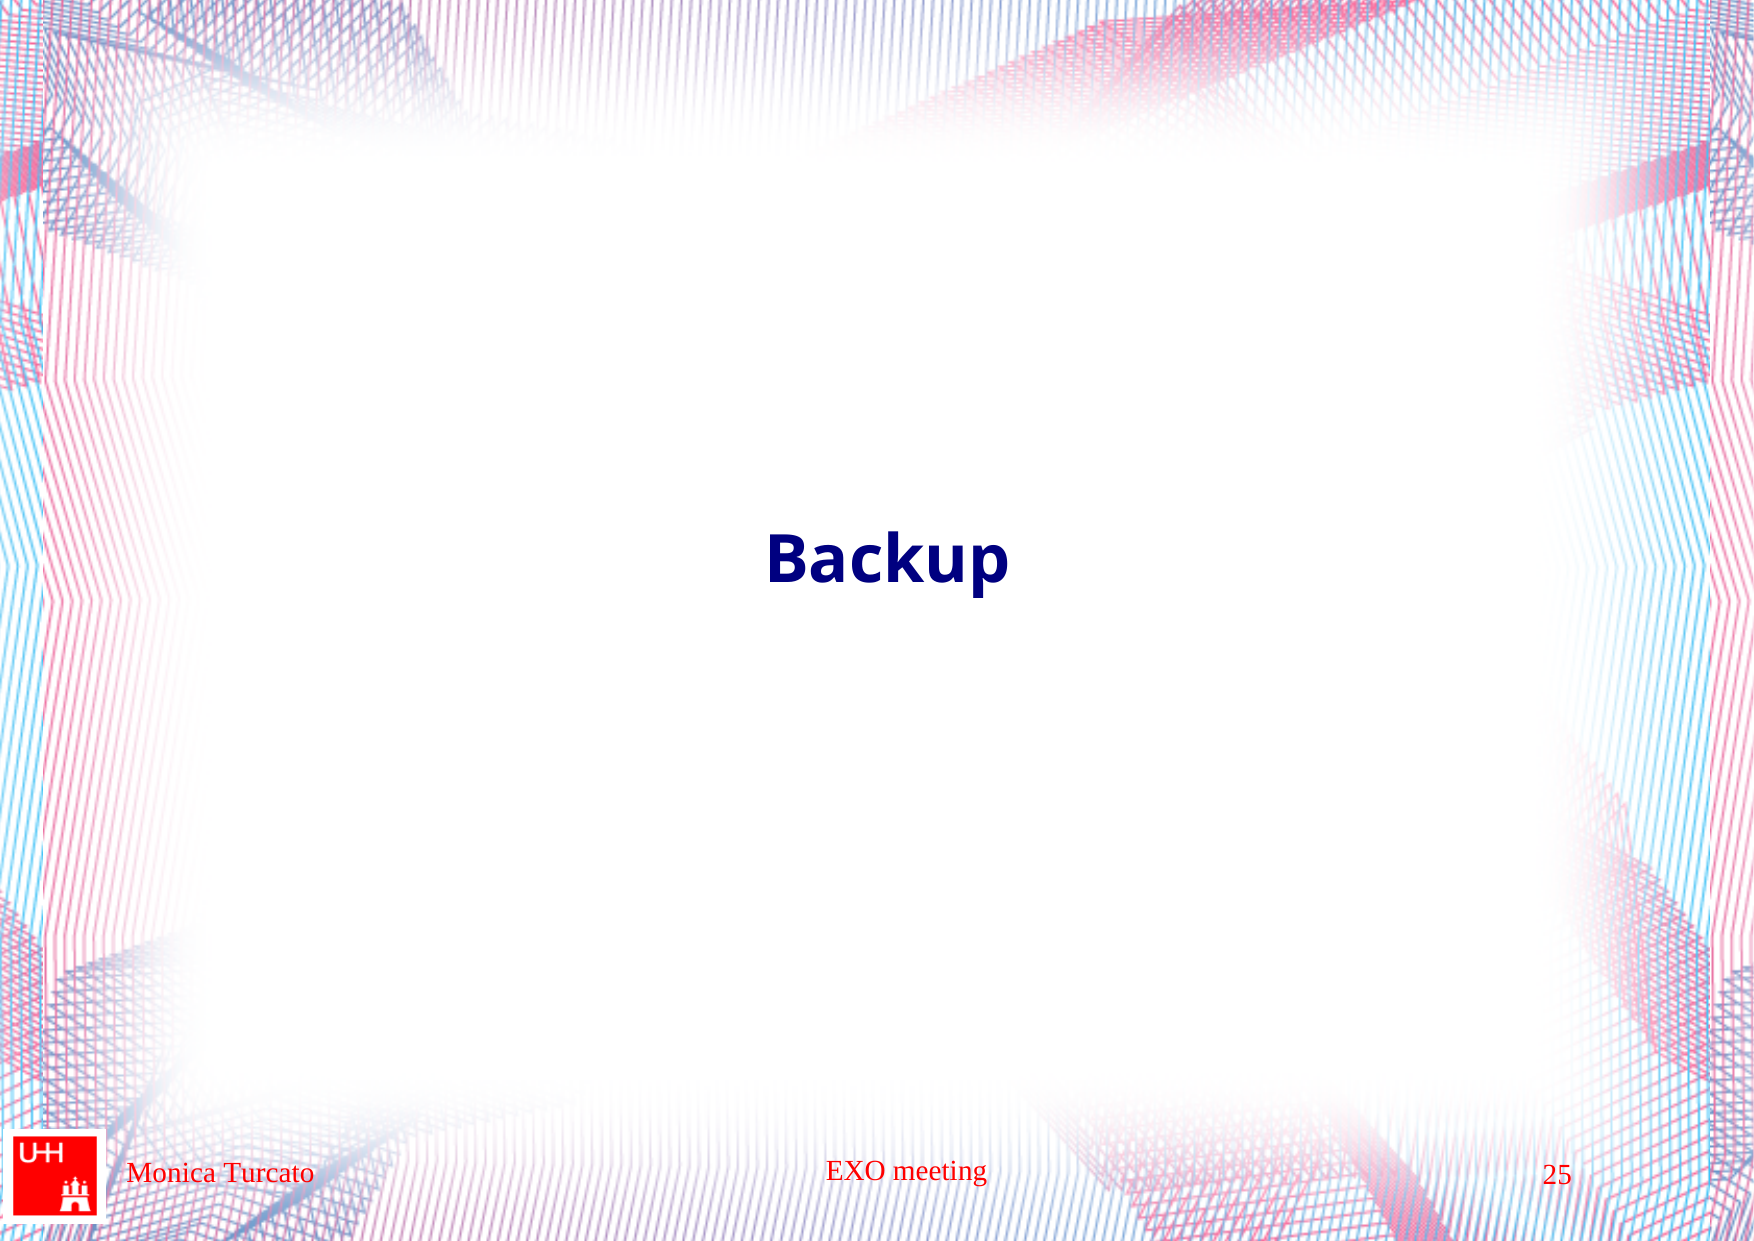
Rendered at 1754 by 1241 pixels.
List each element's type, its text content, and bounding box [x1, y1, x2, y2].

picture [0, 0, 1754, 1241]
title Backup [98, 487, 1677, 626]
